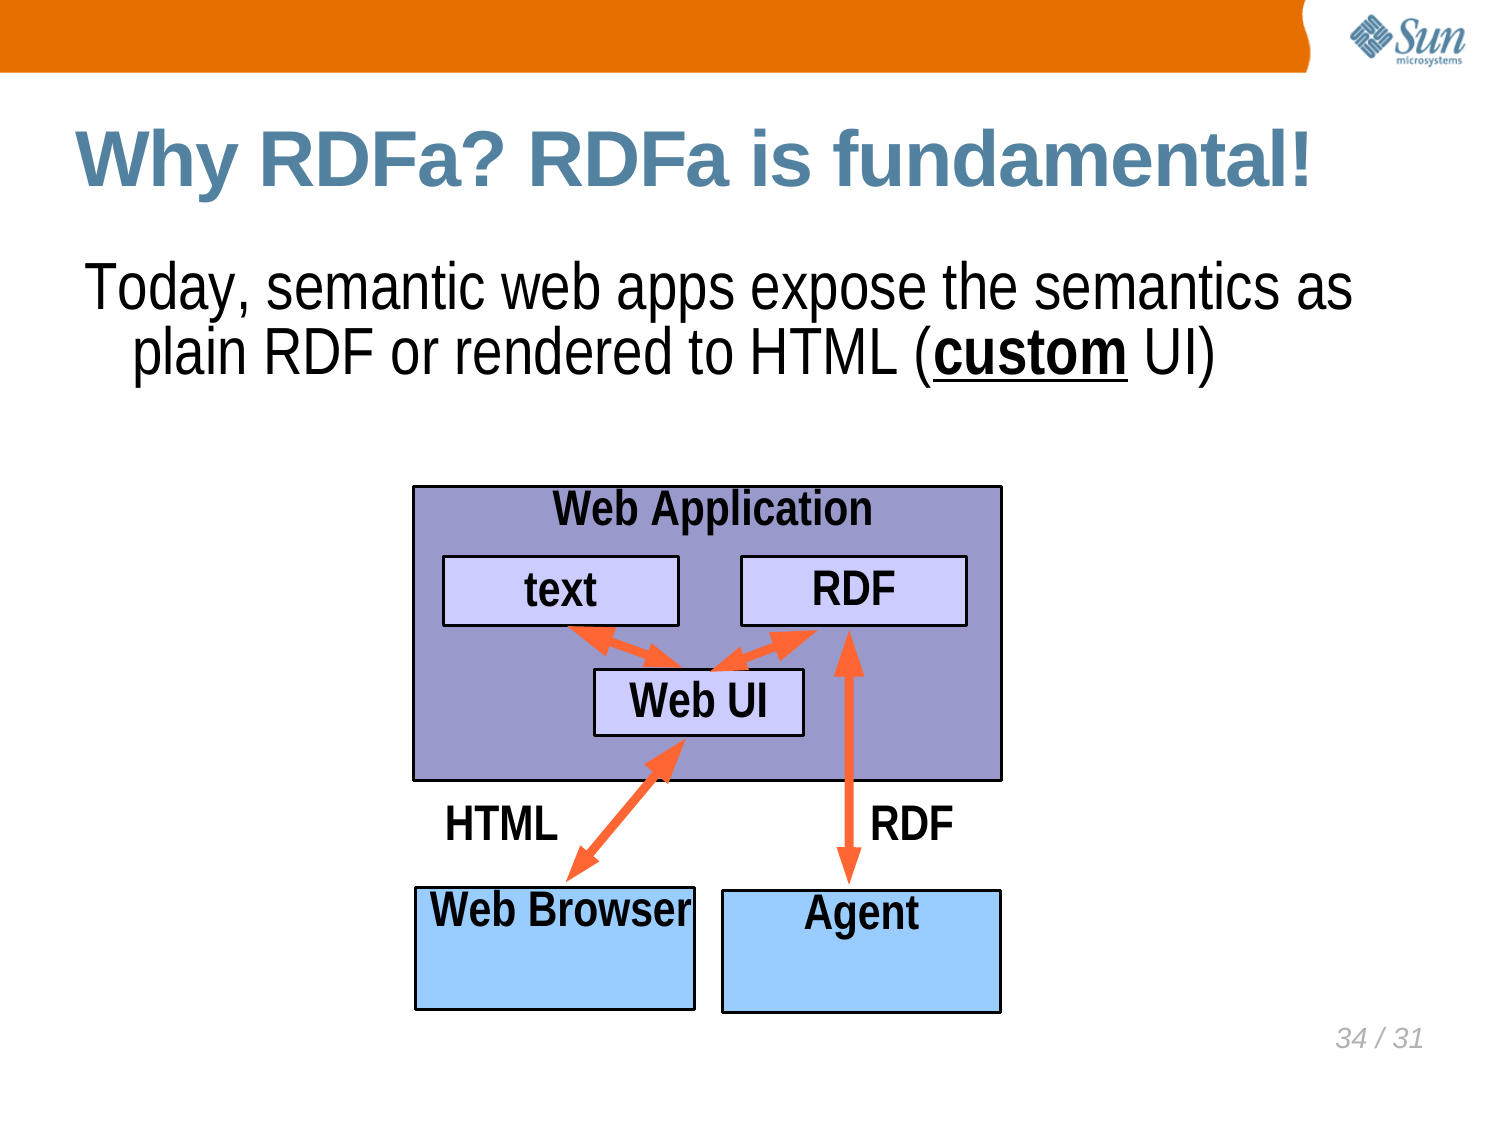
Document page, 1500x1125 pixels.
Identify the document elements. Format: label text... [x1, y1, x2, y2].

text_box RDF [869, 801, 995, 858]
list Today, semantic web apps expose the semantics as plain RDF or rendered to HTML (custom UI) [64, 257, 1402, 1017]
title Why RDFa? RDFa is fundamental! [75, 122, 1438, 228]
text_box Web Browser [415, 887, 695, 1010]
text_box Agent [722, 890, 1001, 1013]
text_box HTML [444, 801, 570, 858]
text_box Web UI [594, 669, 804, 736]
text_box text [443, 556, 679, 626]
text_box RDF [741, 556, 967, 626]
picture [0, 0, 1500, 75]
text_box Web Application [413, 486, 1002, 781]
